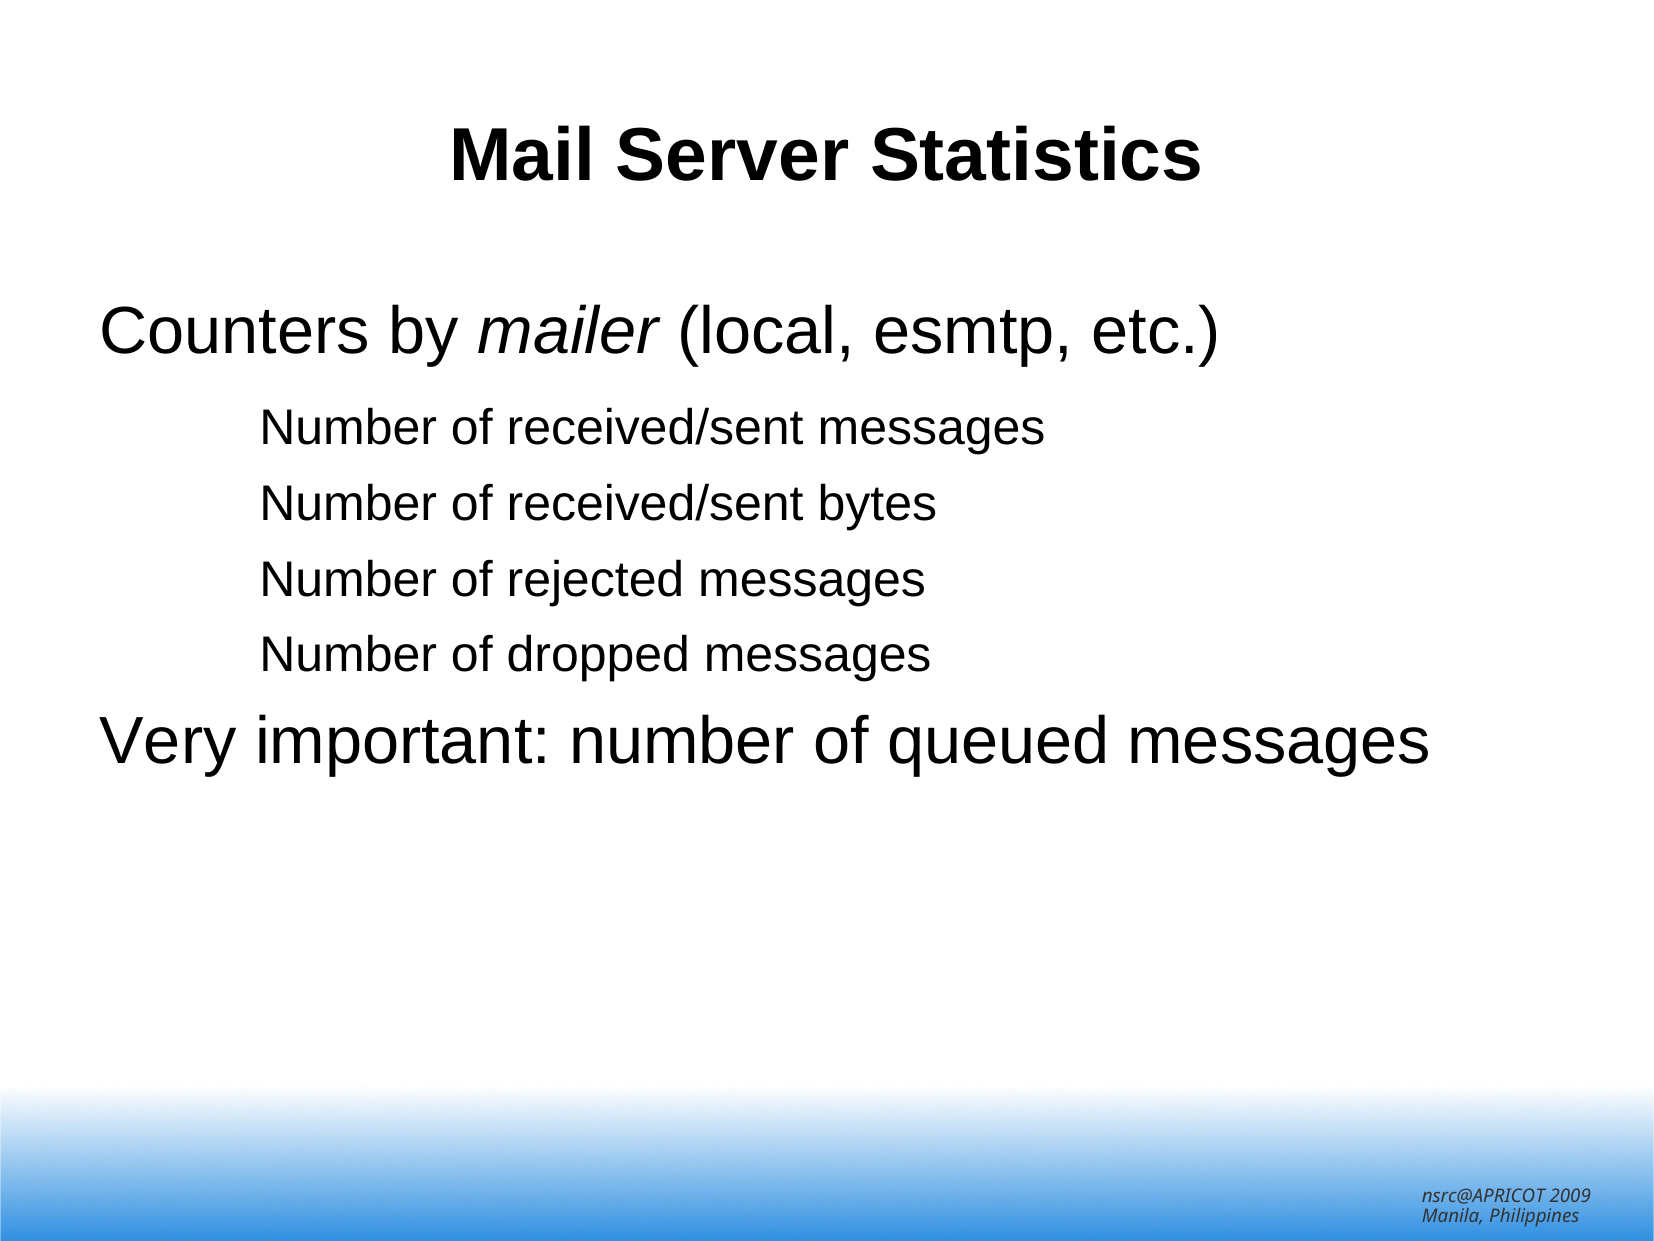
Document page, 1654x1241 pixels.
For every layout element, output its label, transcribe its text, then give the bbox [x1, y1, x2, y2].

list Counters by mailer (local, esmtp, etc.) Number of received/sent messages Number of received/sent bytes Number of rejected messages Number of dropped messages Very important: number of queued messages [82, 290, 1571, 1109]
picture [0, 1083, 1654, 1241]
title Mail Server Statistics [82, 49, 1571, 257]
